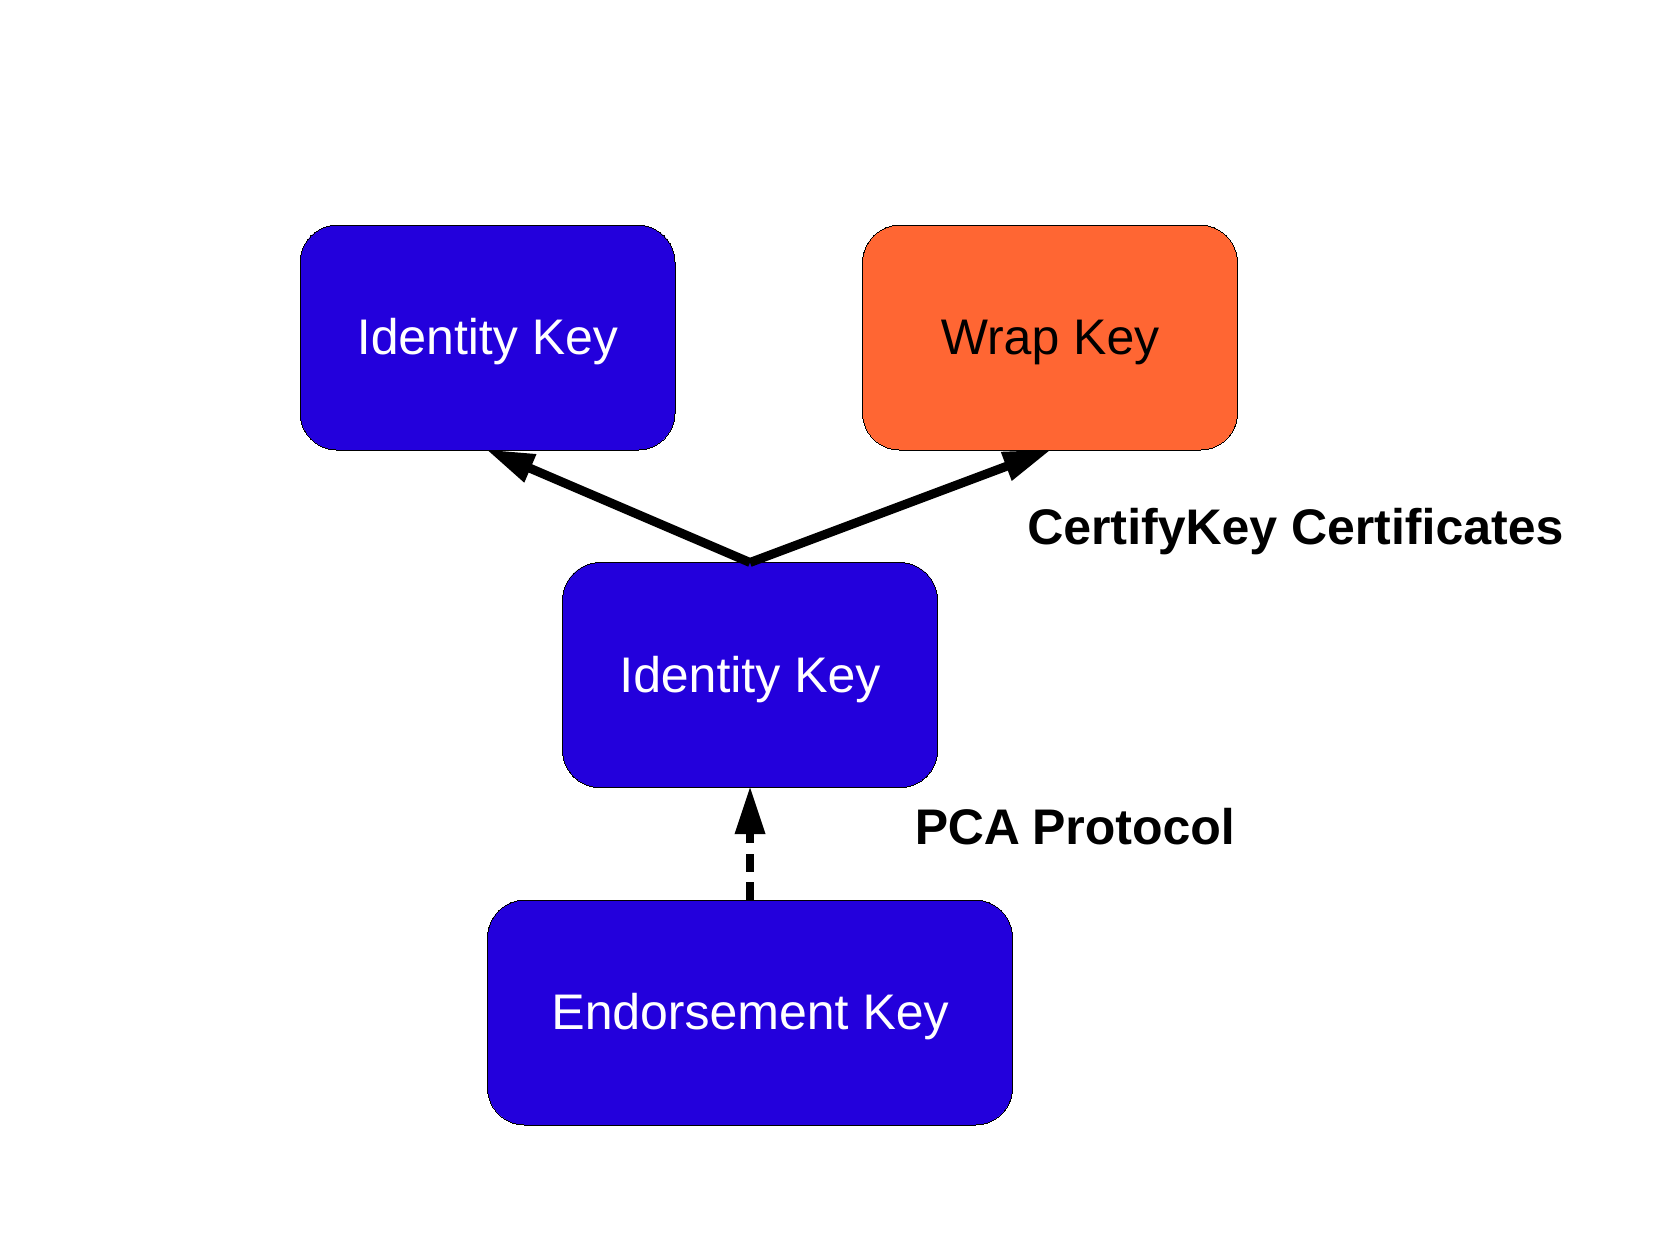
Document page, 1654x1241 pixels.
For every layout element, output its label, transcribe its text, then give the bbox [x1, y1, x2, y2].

text_box Identity Key [562, 562, 938, 788]
text_box PCA Protocol [900, 791, 1250, 863]
text_box Identity Key [300, 225, 676, 451]
text_box CertifyKey Certificates [1012, 491, 1579, 563]
text_box Endorsement Key [487, 900, 1013, 1126]
text_box Wrap Key [862, 225, 1238, 451]
